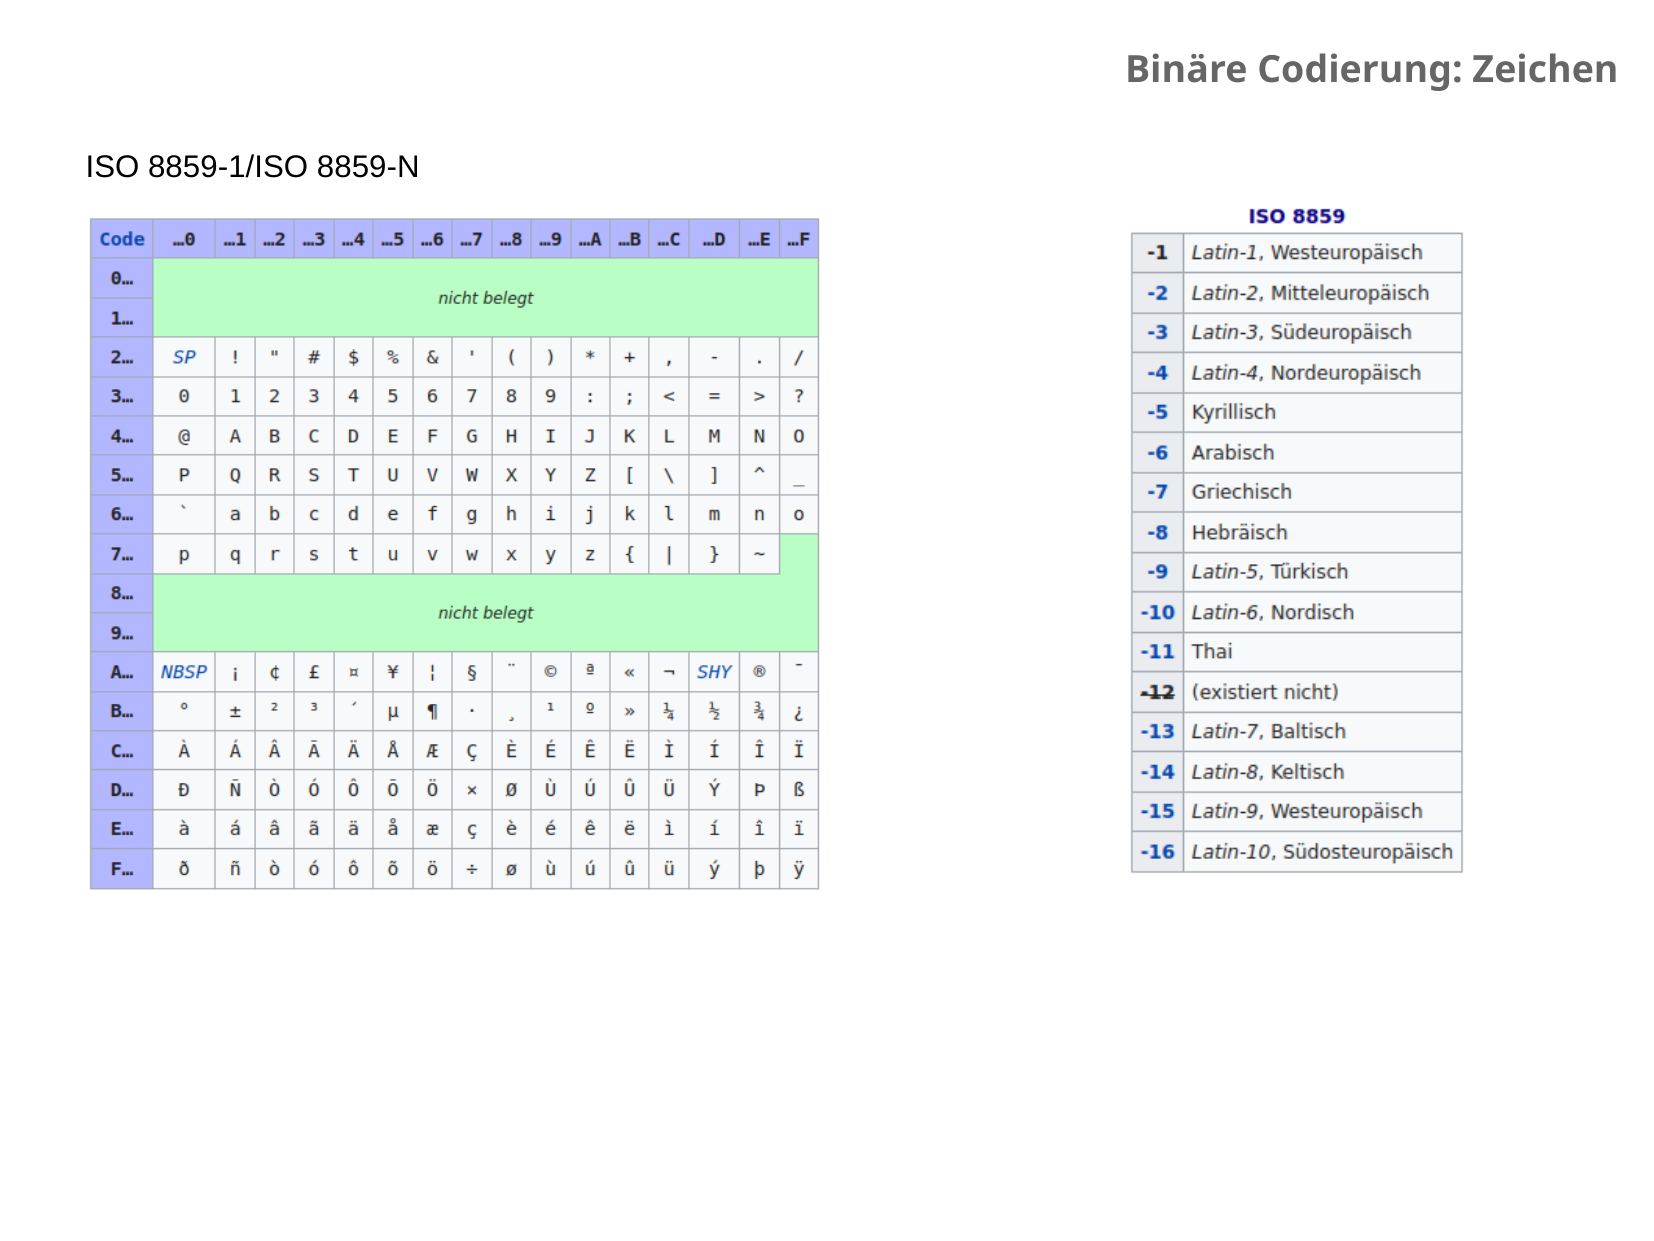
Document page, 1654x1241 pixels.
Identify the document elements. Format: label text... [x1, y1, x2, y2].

picture [85, 212, 827, 896]
picture [1122, 200, 1485, 884]
text_box Binäre Codierung: Zeichen [1110, 35, 1595, 87]
text_box ISO 8859-1/ISO 8859-N [70, 141, 969, 199]
